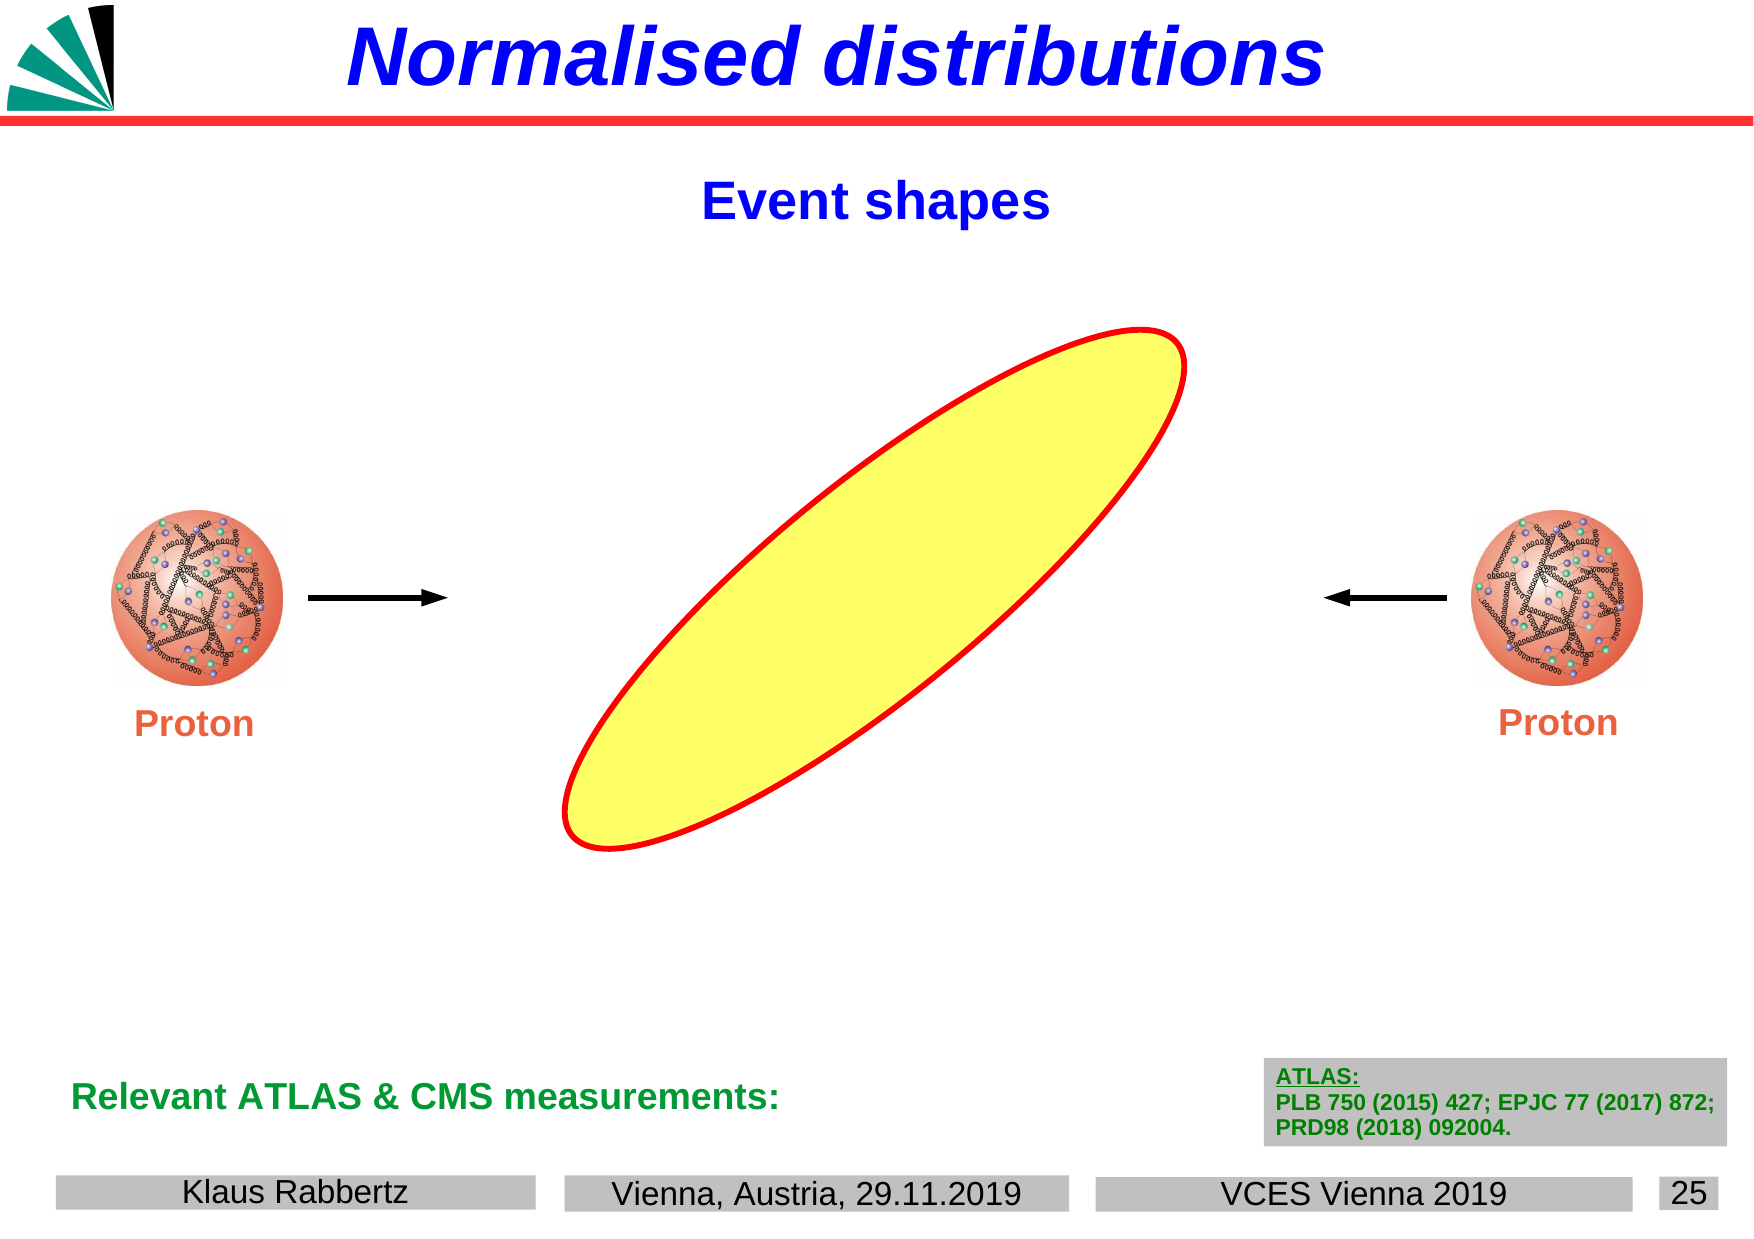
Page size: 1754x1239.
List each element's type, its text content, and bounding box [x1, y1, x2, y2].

picture [7, 5, 114, 112]
text_box Event shapes [689, 164, 1064, 238]
title Normalised distributions [129, 0, 1545, 114]
picture [1471, 510, 1643, 686]
picture [111, 510, 283, 686]
text_box Proton [1486, 695, 1632, 751]
text_box Proton [122, 696, 269, 751]
text_box Relevant ATLAS & CMS measurements: [59, 1069, 793, 1124]
text_box [564, 329, 1185, 849]
text_box ATLAS: PLB 750 (2015) 427; EPJC 77 (2017) 872; PRD98 (2018) 092004. [1263, 1057, 1728, 1147]
